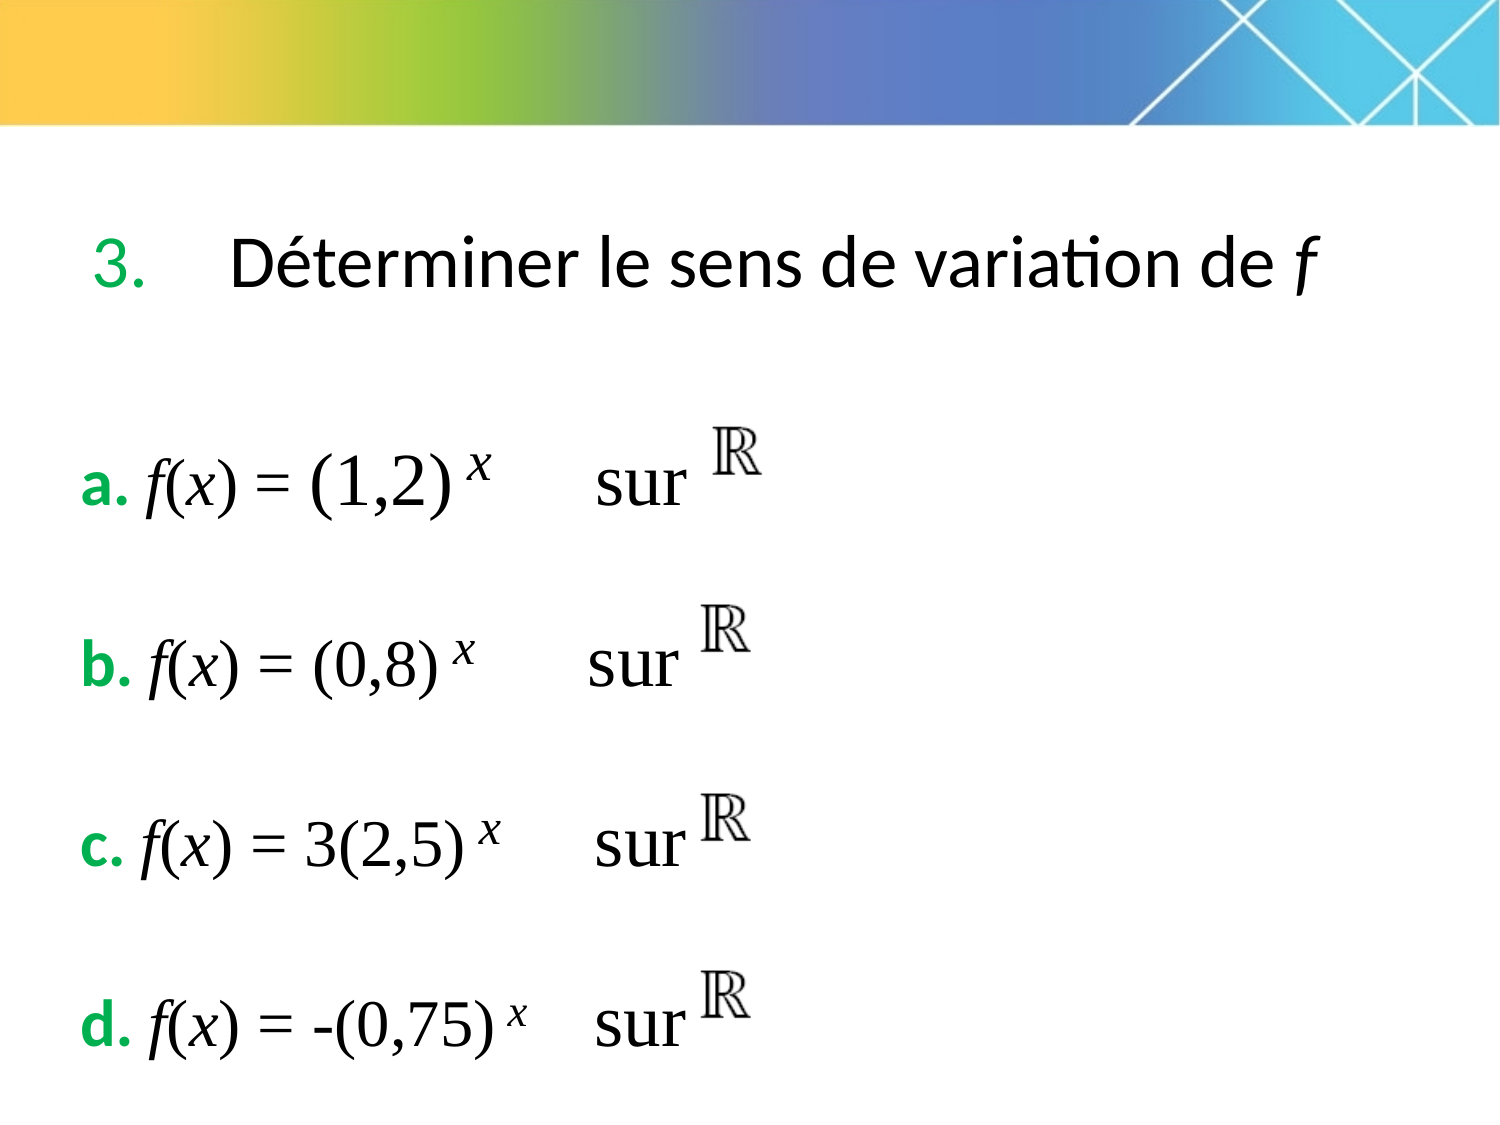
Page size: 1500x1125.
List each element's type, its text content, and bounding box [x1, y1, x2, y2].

picture [690, 775, 759, 849]
picture [690, 586, 759, 660]
text_box a. f(x) = (1,2) x sur b. f(x) = (0,8) x sur c. f(x) = 3(2,5) x sur d. f(x) = -(0,75) x sur [64, 314, 1460, 1077]
picture [690, 952, 759, 1026]
title Déterminer le sens de variation de f [76, 164, 1500, 351]
picture [702, 408, 770, 483]
